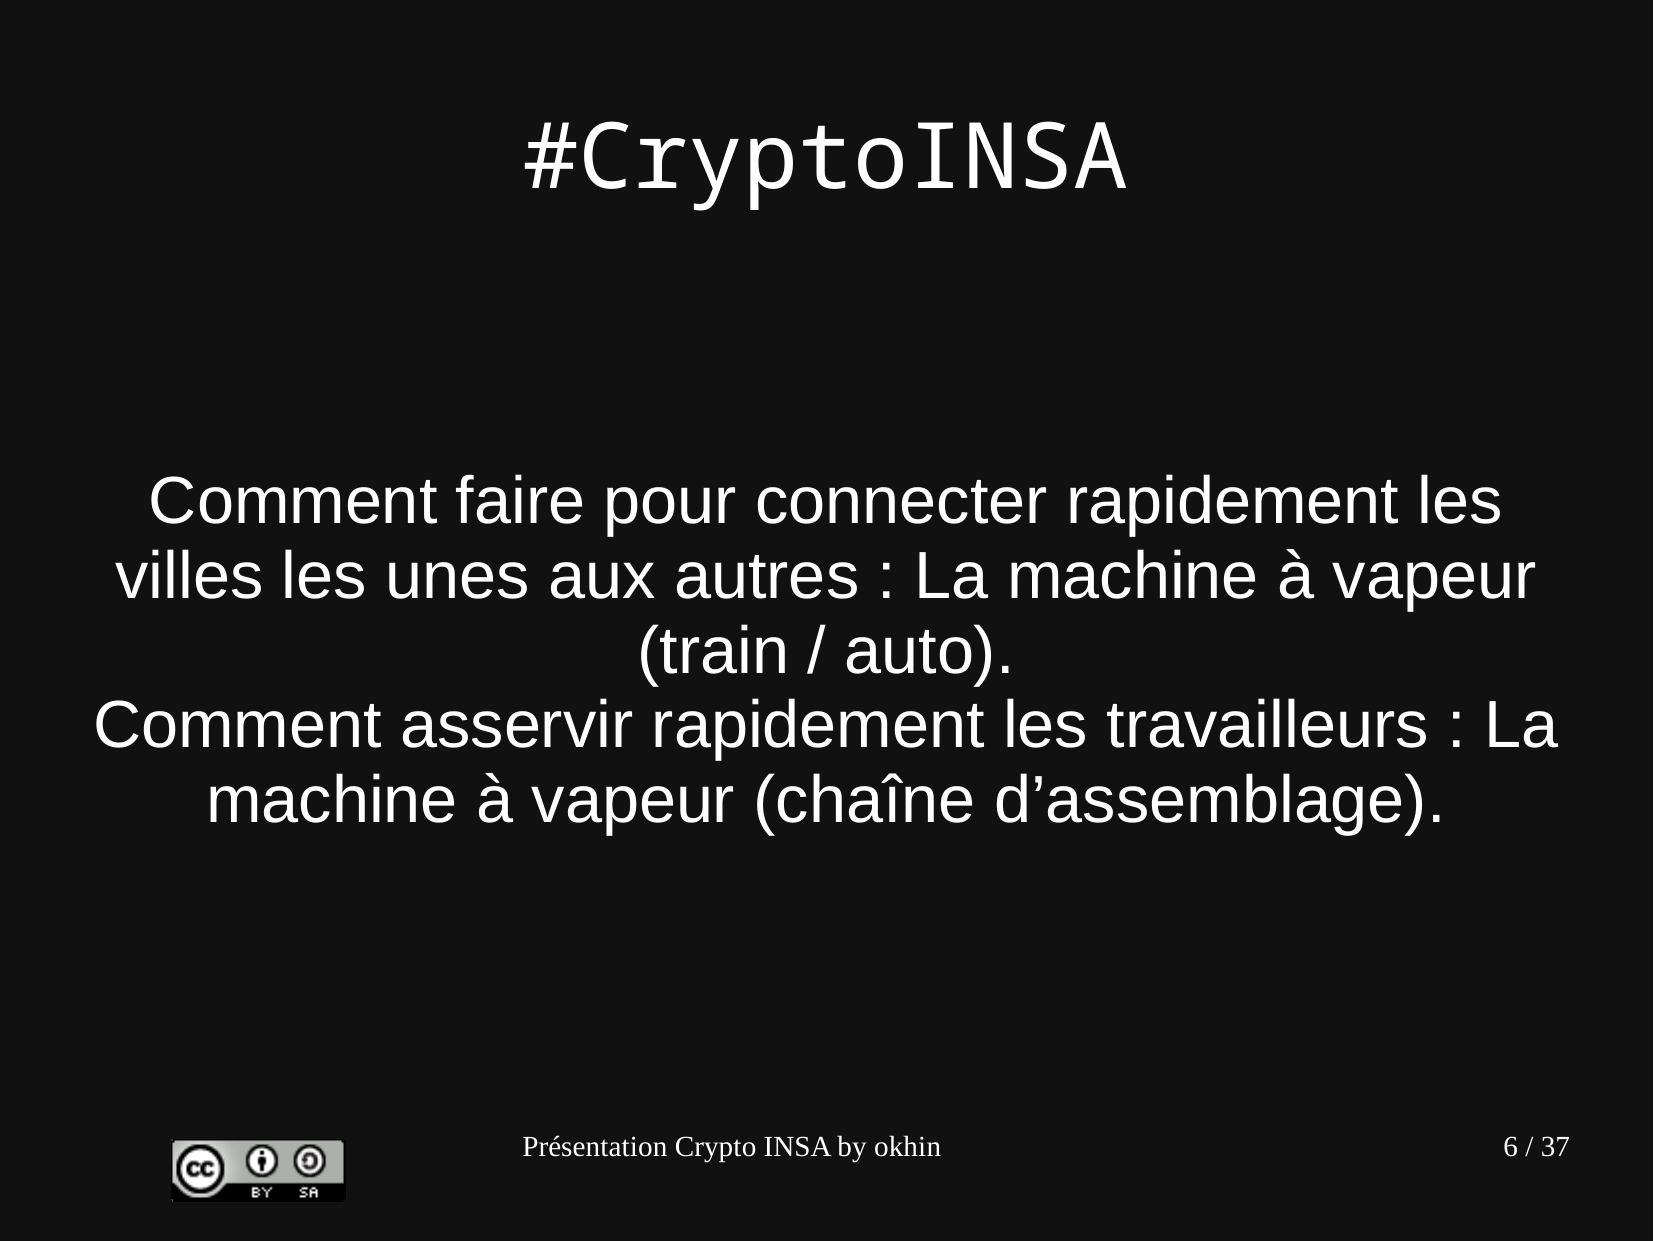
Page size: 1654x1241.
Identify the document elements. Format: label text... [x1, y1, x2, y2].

picture [171, 1139, 346, 1202]
title #CryptoINSA [82, 49, 1571, 257]
subtitle Comment faire pour connecter rapidement les villes les unes aux autres : La machine à vapeur (train / auto). Comment asservir rapidement les travailleurs : La machine à vapeur (chaîne d’assemblage). [82, 290, 1571, 1010]
